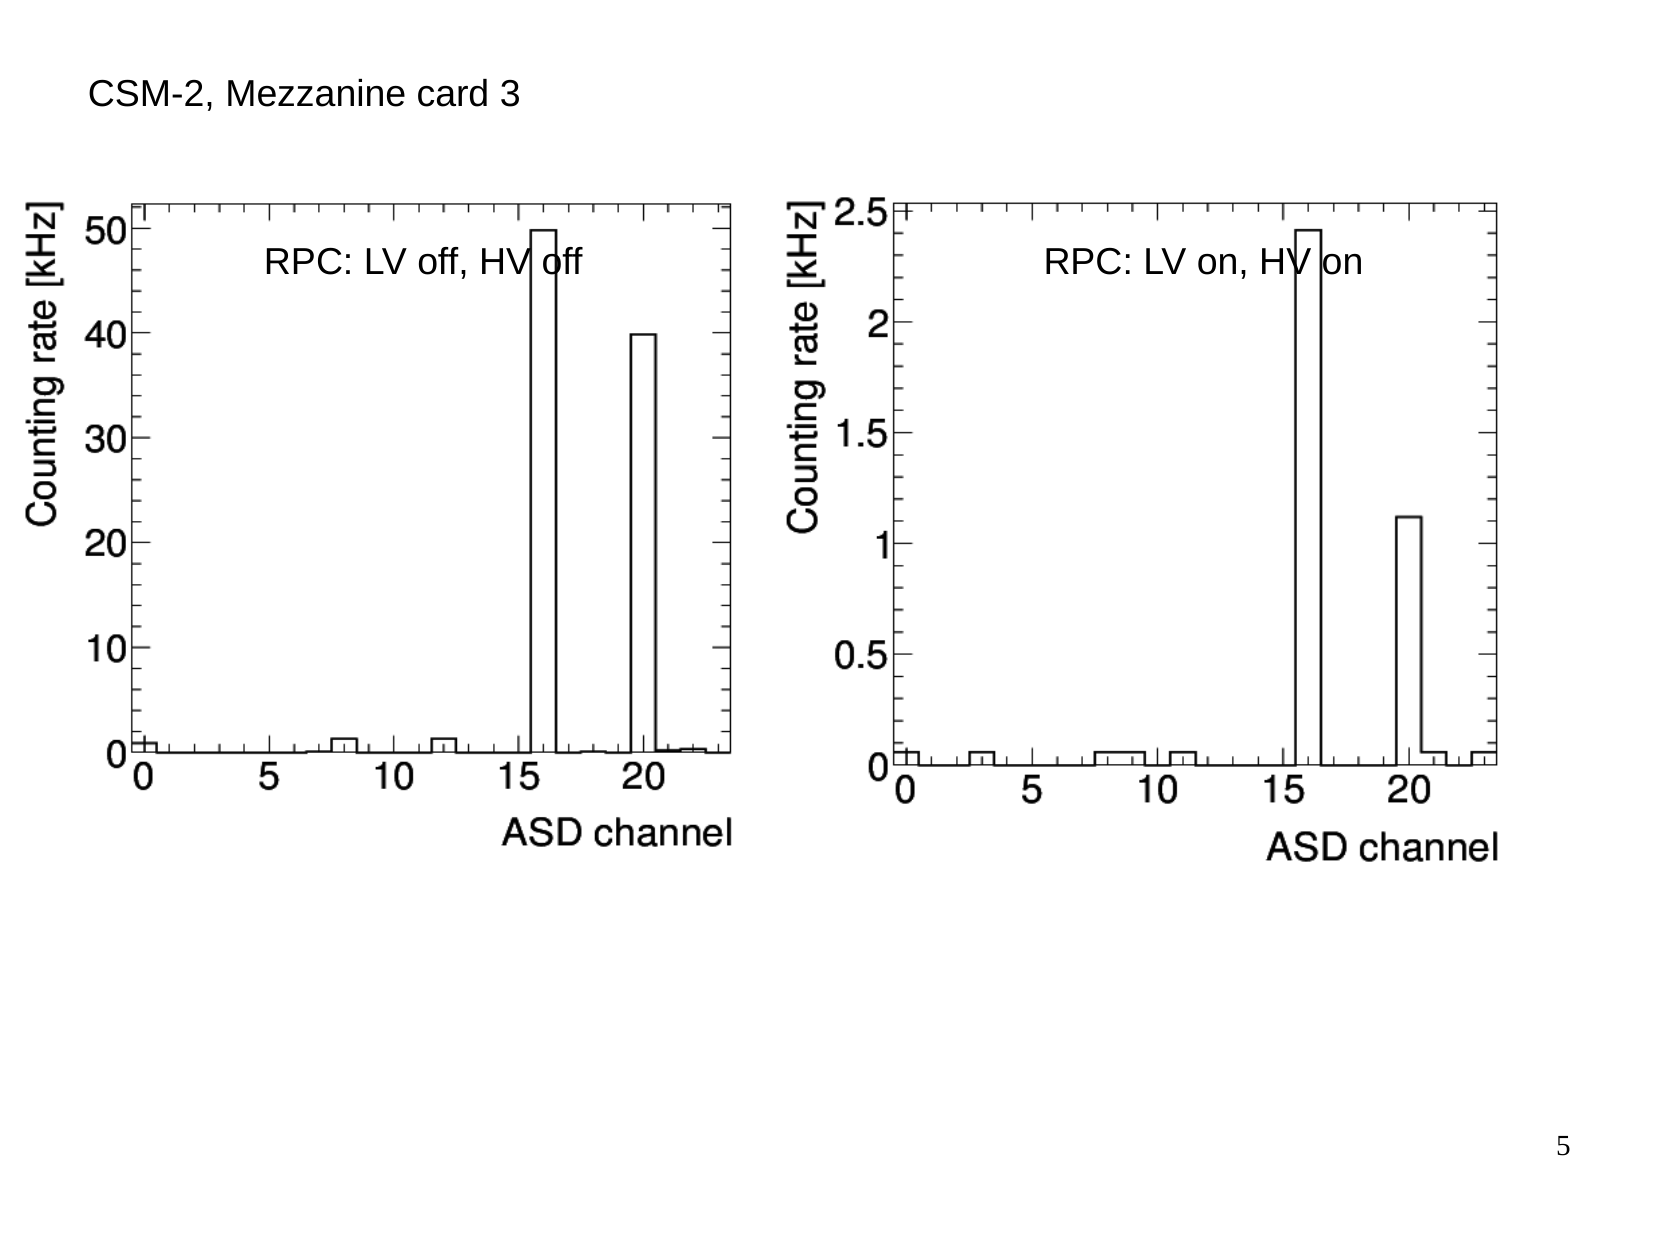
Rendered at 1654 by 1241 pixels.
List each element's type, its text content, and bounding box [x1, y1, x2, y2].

picture [768, 183, 1519, 879]
text_box RPC: LV on, HV on [1028, 233, 1441, 291]
picture [7, 170, 758, 870]
text_box RPC: LV off, HV off [249, 233, 661, 291]
text_box CSM-2, Mezzanine card 3 [73, 65, 1512, 123]
